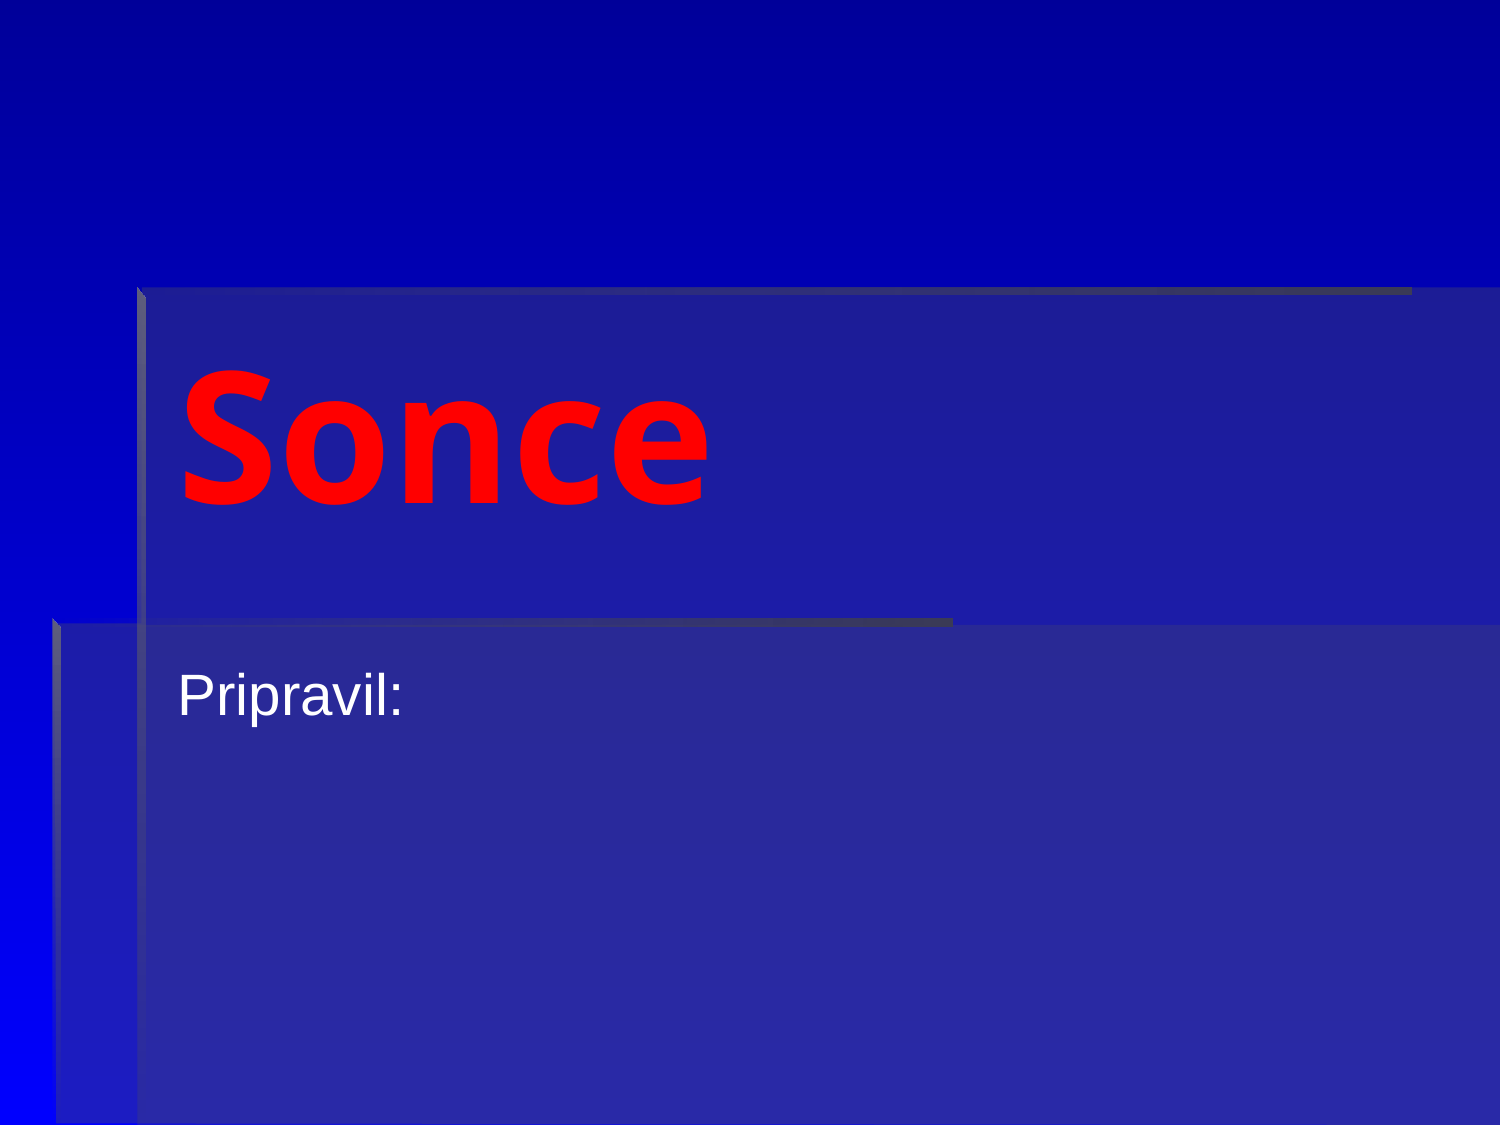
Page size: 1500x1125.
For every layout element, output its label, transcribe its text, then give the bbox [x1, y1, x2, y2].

subtitle Pripravil: [162, 650, 1275, 938]
title Sonce [162, 312, 1438, 598]
